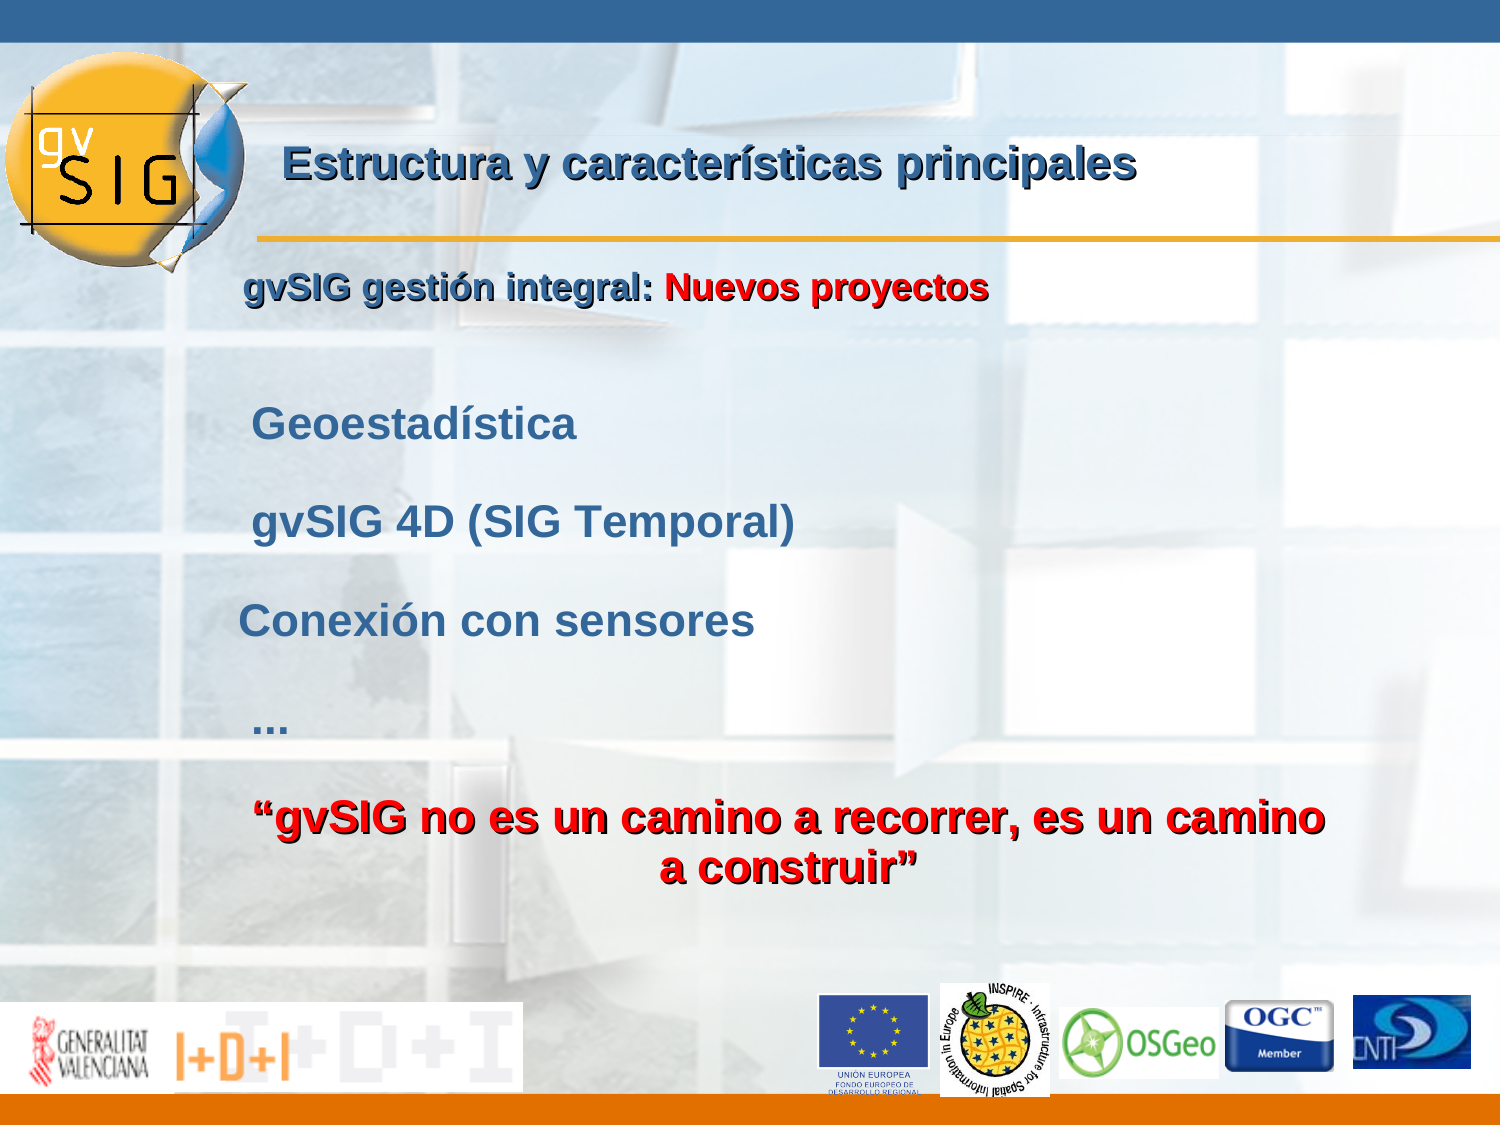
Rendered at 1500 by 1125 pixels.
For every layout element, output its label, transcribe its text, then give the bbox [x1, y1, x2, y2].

picture [940, 1012, 1050, 1097]
picture [0, 1002, 523, 1094]
text_box Estructura y características principales [267, 131, 1500, 206]
picture [0, 49, 250, 276]
text_box gvSIG gestión integral: Nuevos proyectos [227, 260, 1500, 324]
text_box Geoestadística gvSIG 4D (SIG Temporal) Conexión con sensores ... “gvSIG no es un camino a recorrer, es un camino a construir” [224, 341, 1355, 1012]
picture [1059, 1012, 1219, 1079]
picture [1353, 995, 1471, 1069]
picture [1225, 1012, 1334, 1072]
picture [817, 1012, 930, 1095]
